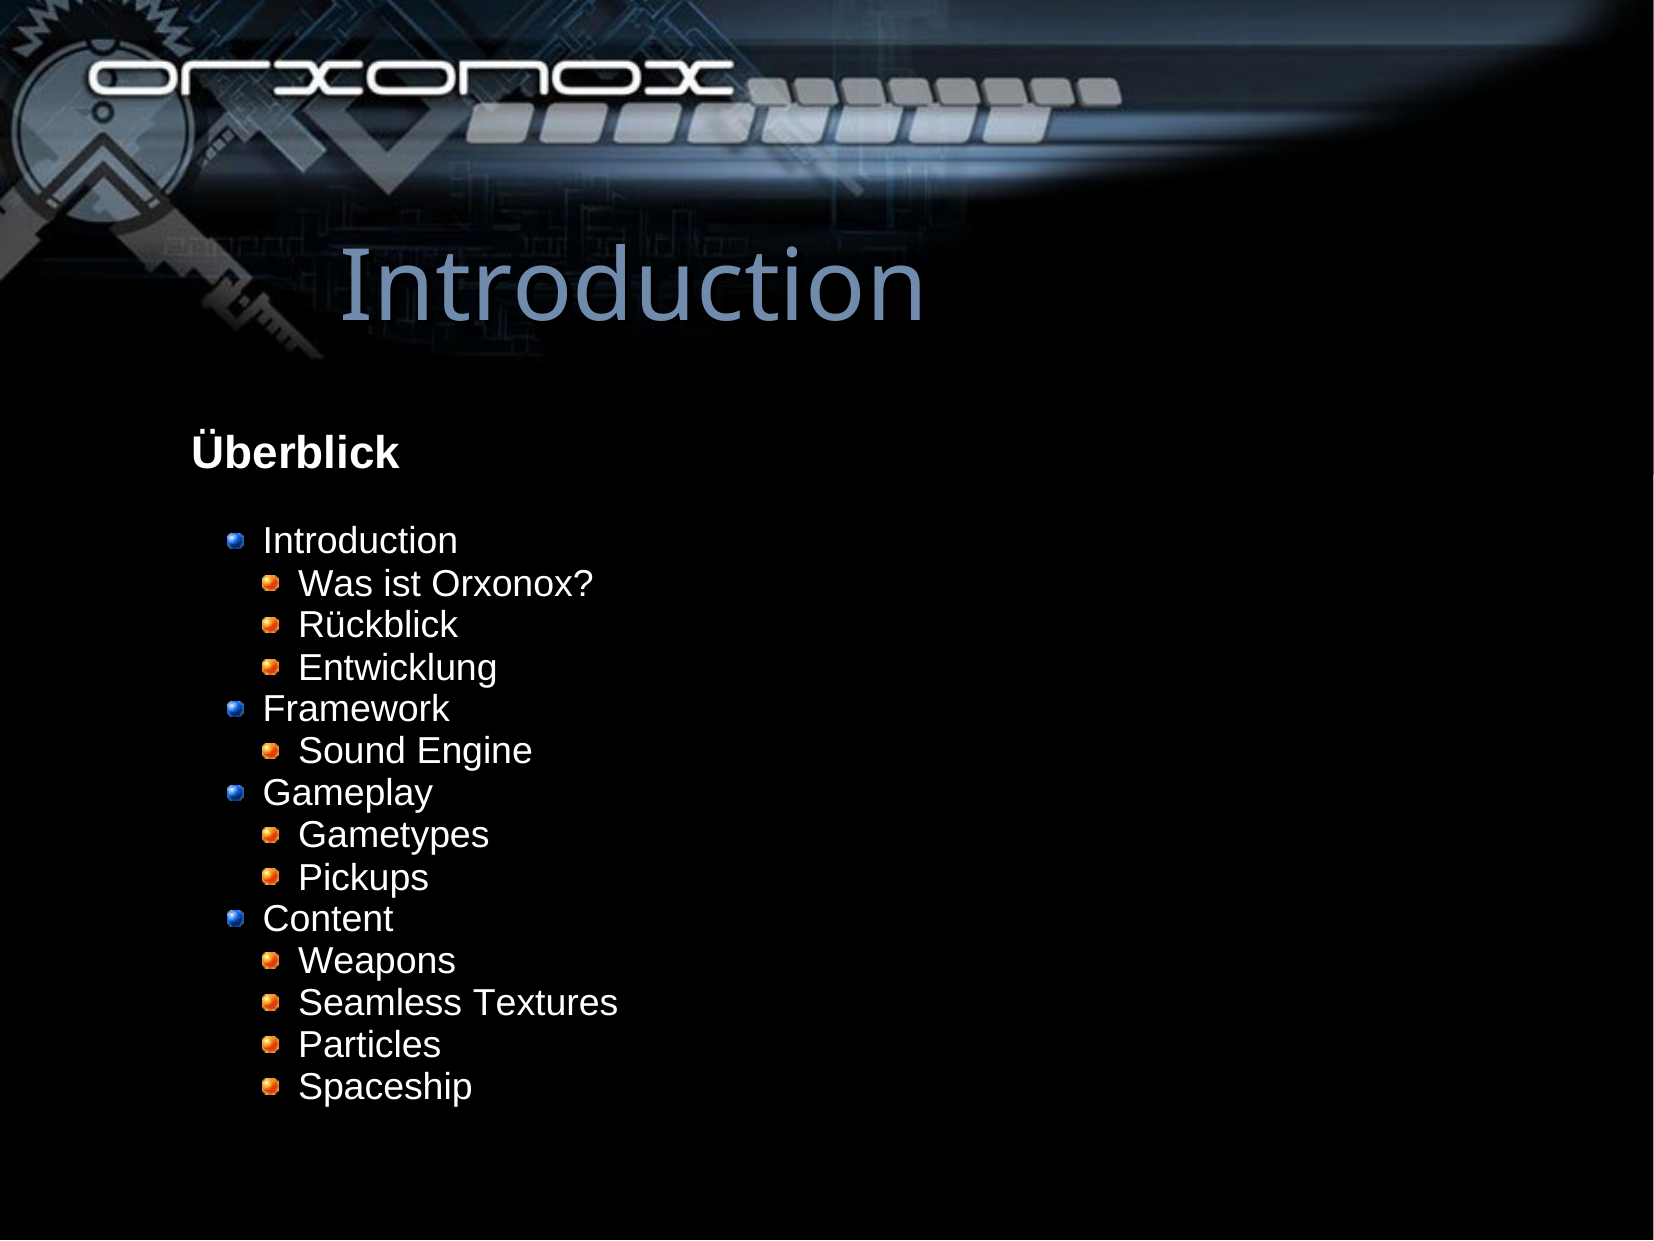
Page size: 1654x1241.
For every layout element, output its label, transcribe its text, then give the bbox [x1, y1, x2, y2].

picture [0, 0, 1654, 475]
text_box Introduction [324, 205, 1595, 261]
text_box Überblick Introduction Was ist Orxonox? Rückblick Entwicklung Framework Sound Engine Gameplay Gametypes Pickups Content Weapons Seamless Textures Particles Spaceship [177, 419, 1329, 1181]
